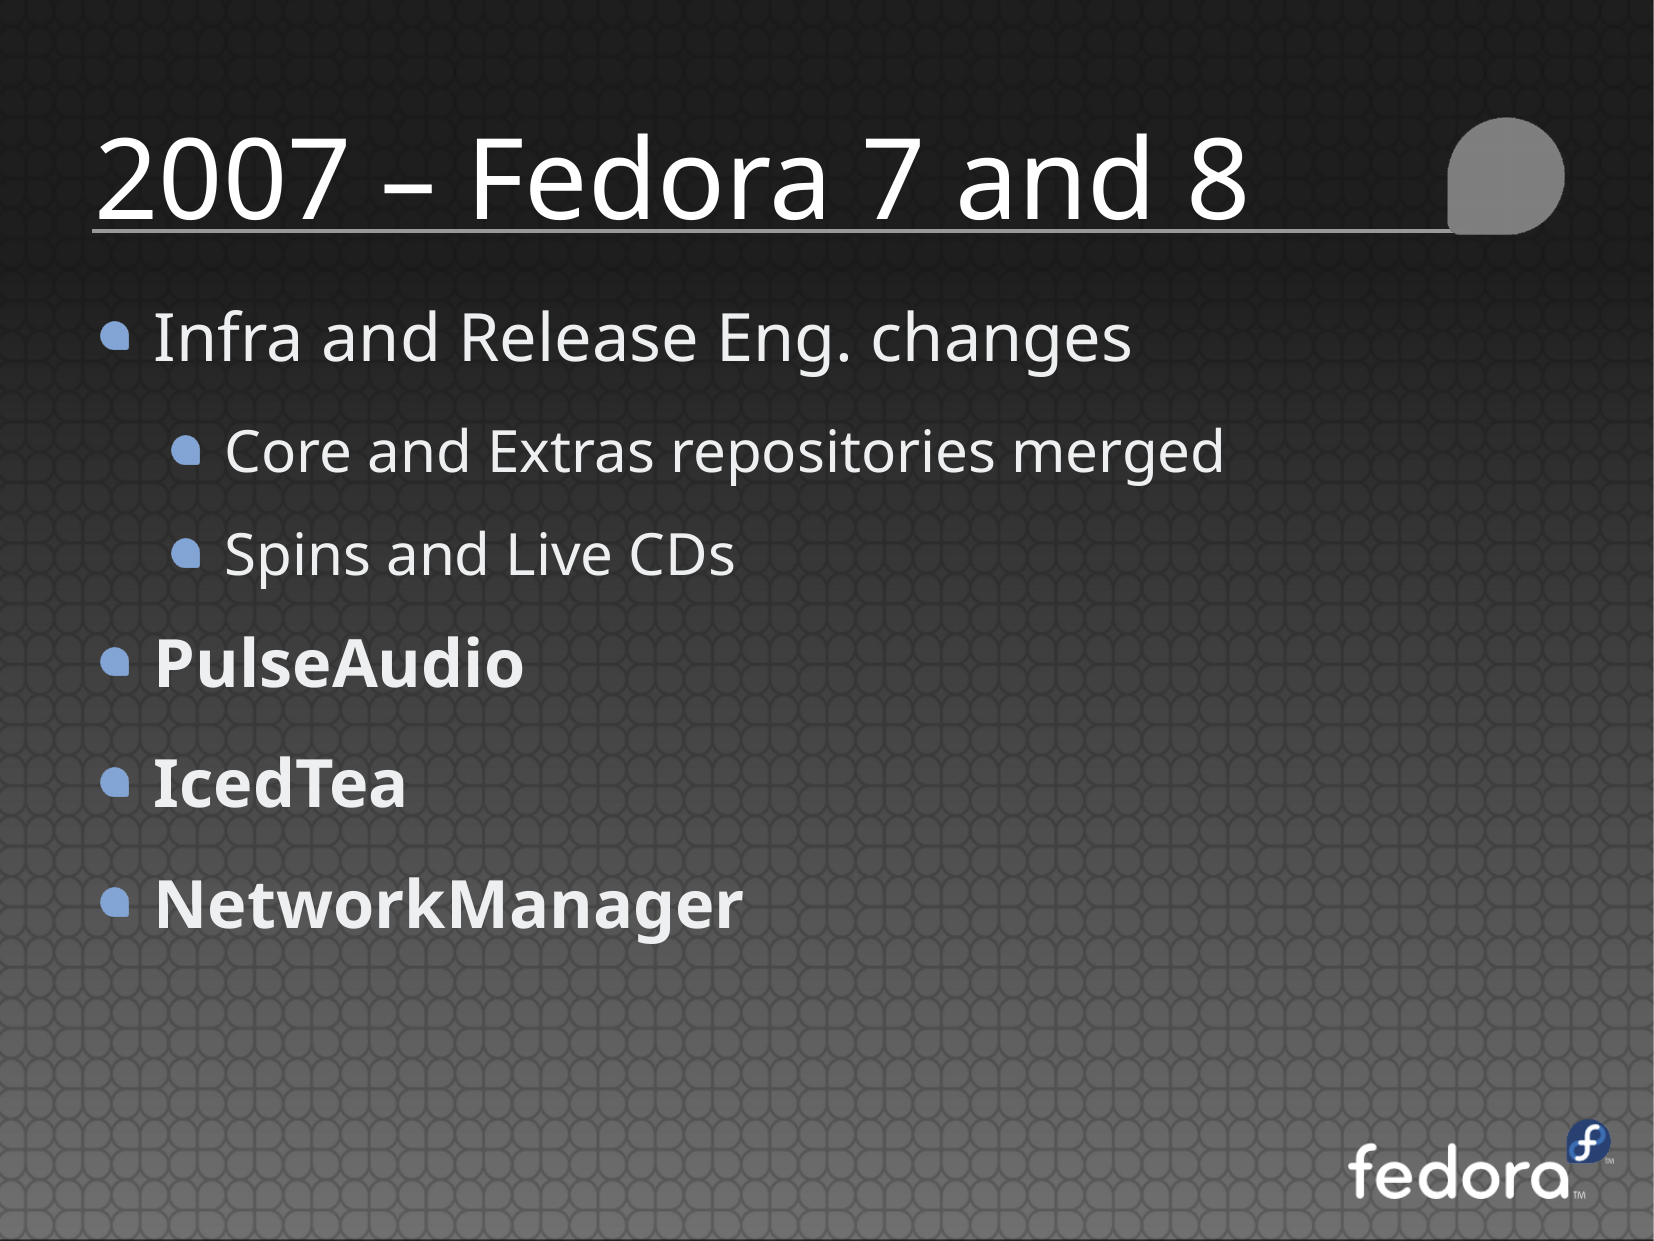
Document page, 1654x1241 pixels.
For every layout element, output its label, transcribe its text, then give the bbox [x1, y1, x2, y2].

title 2007 – Fedora 7 and 8 [94, 100, 1426, 251]
list Infra and Release Eng. changes Core and Extras repositories merged Spins and Live CDs PulseAudio IcedTea NetworkManager [82, 290, 1571, 1094]
picture [0, 0, 1654, 1241]
